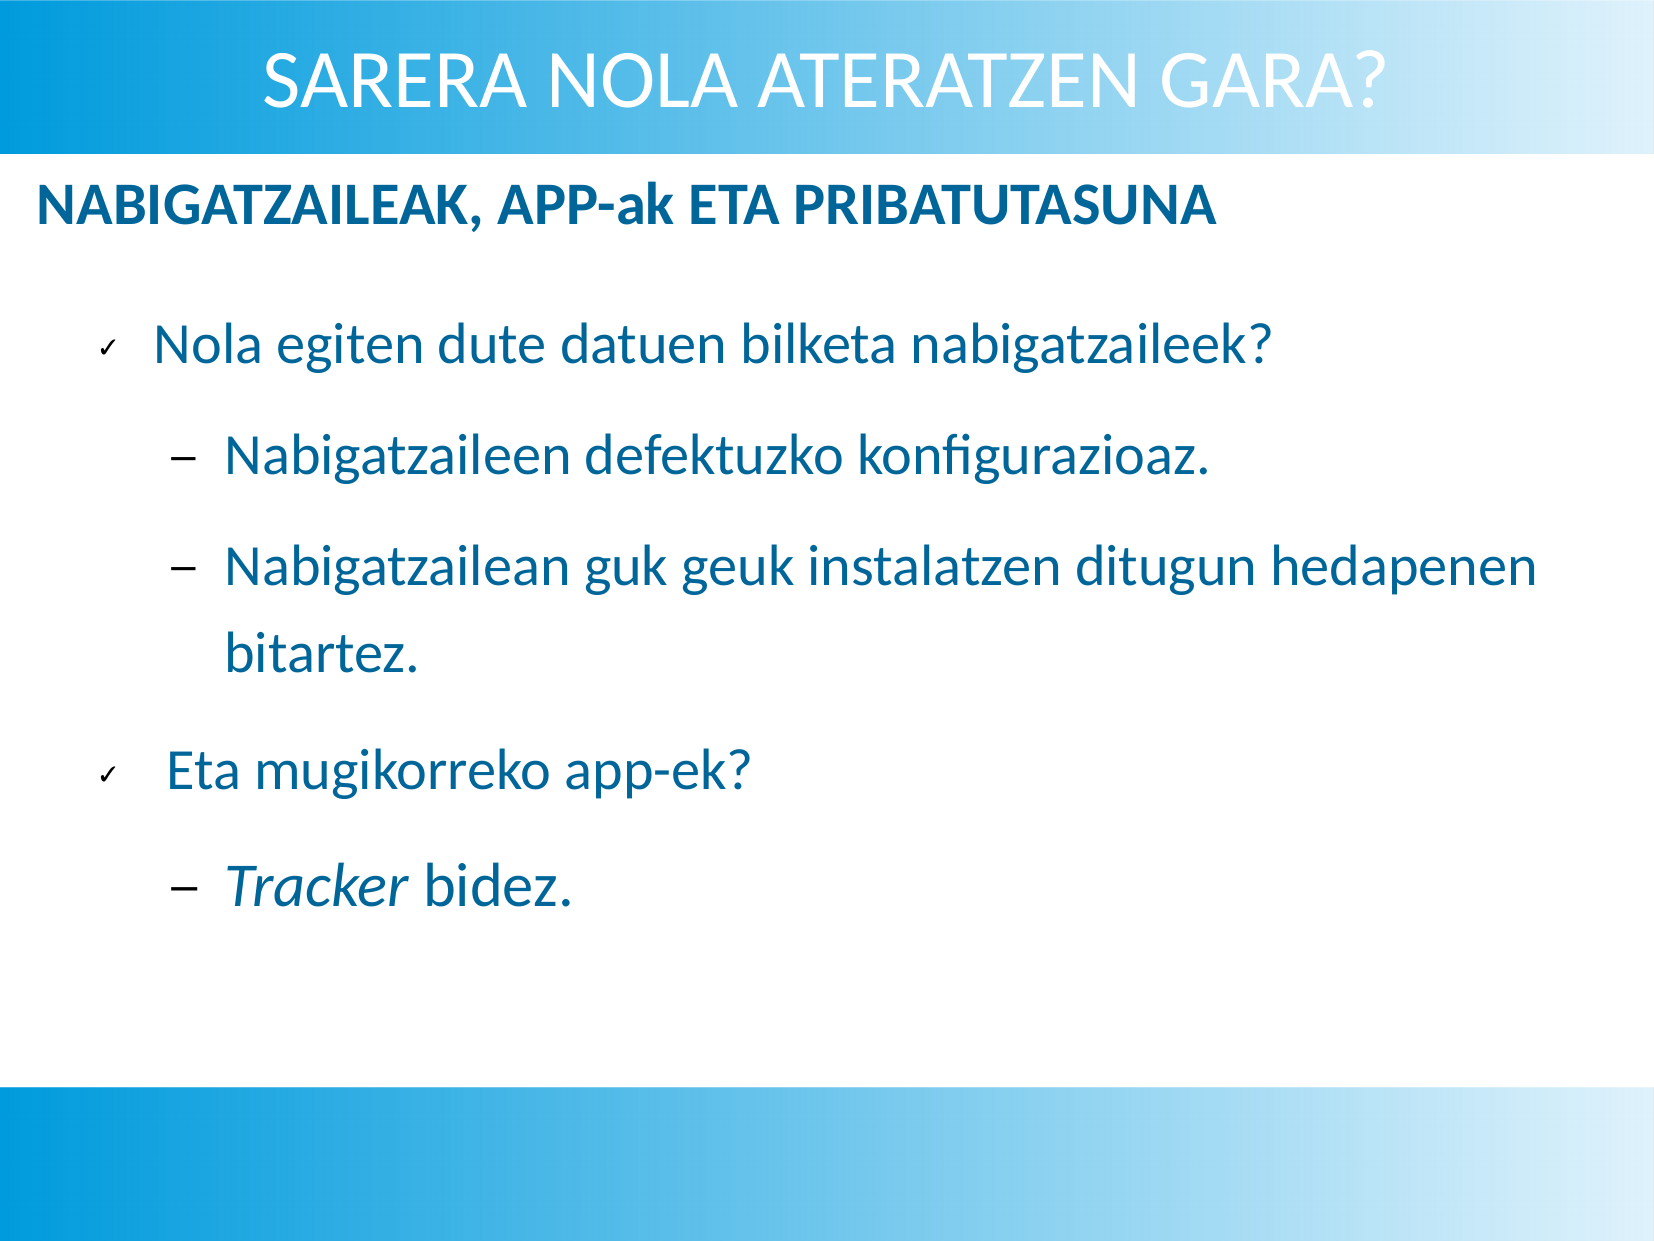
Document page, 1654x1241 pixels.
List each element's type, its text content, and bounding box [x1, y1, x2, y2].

picture [0, 1086, 1654, 1241]
text_box NABIGATZAILEAK, APP-ak ETA PRIBATUTASUNA [21, 171, 1654, 260]
picture [141, 0, 1654, 154]
list Nola egiten dute datuen bilketa nabigatzaileek? Nabigatzaileen defektuzko konfigurazioaz. Nabigatzailean guk geuk instalatzen ditugun hedapenen bitartez. Eta mugikorreko app-ek? Tracker bidez. [82, 290, 1571, 1085]
title SARERA NOLA ATERATZEN GARA? [82, 38, 1571, 136]
